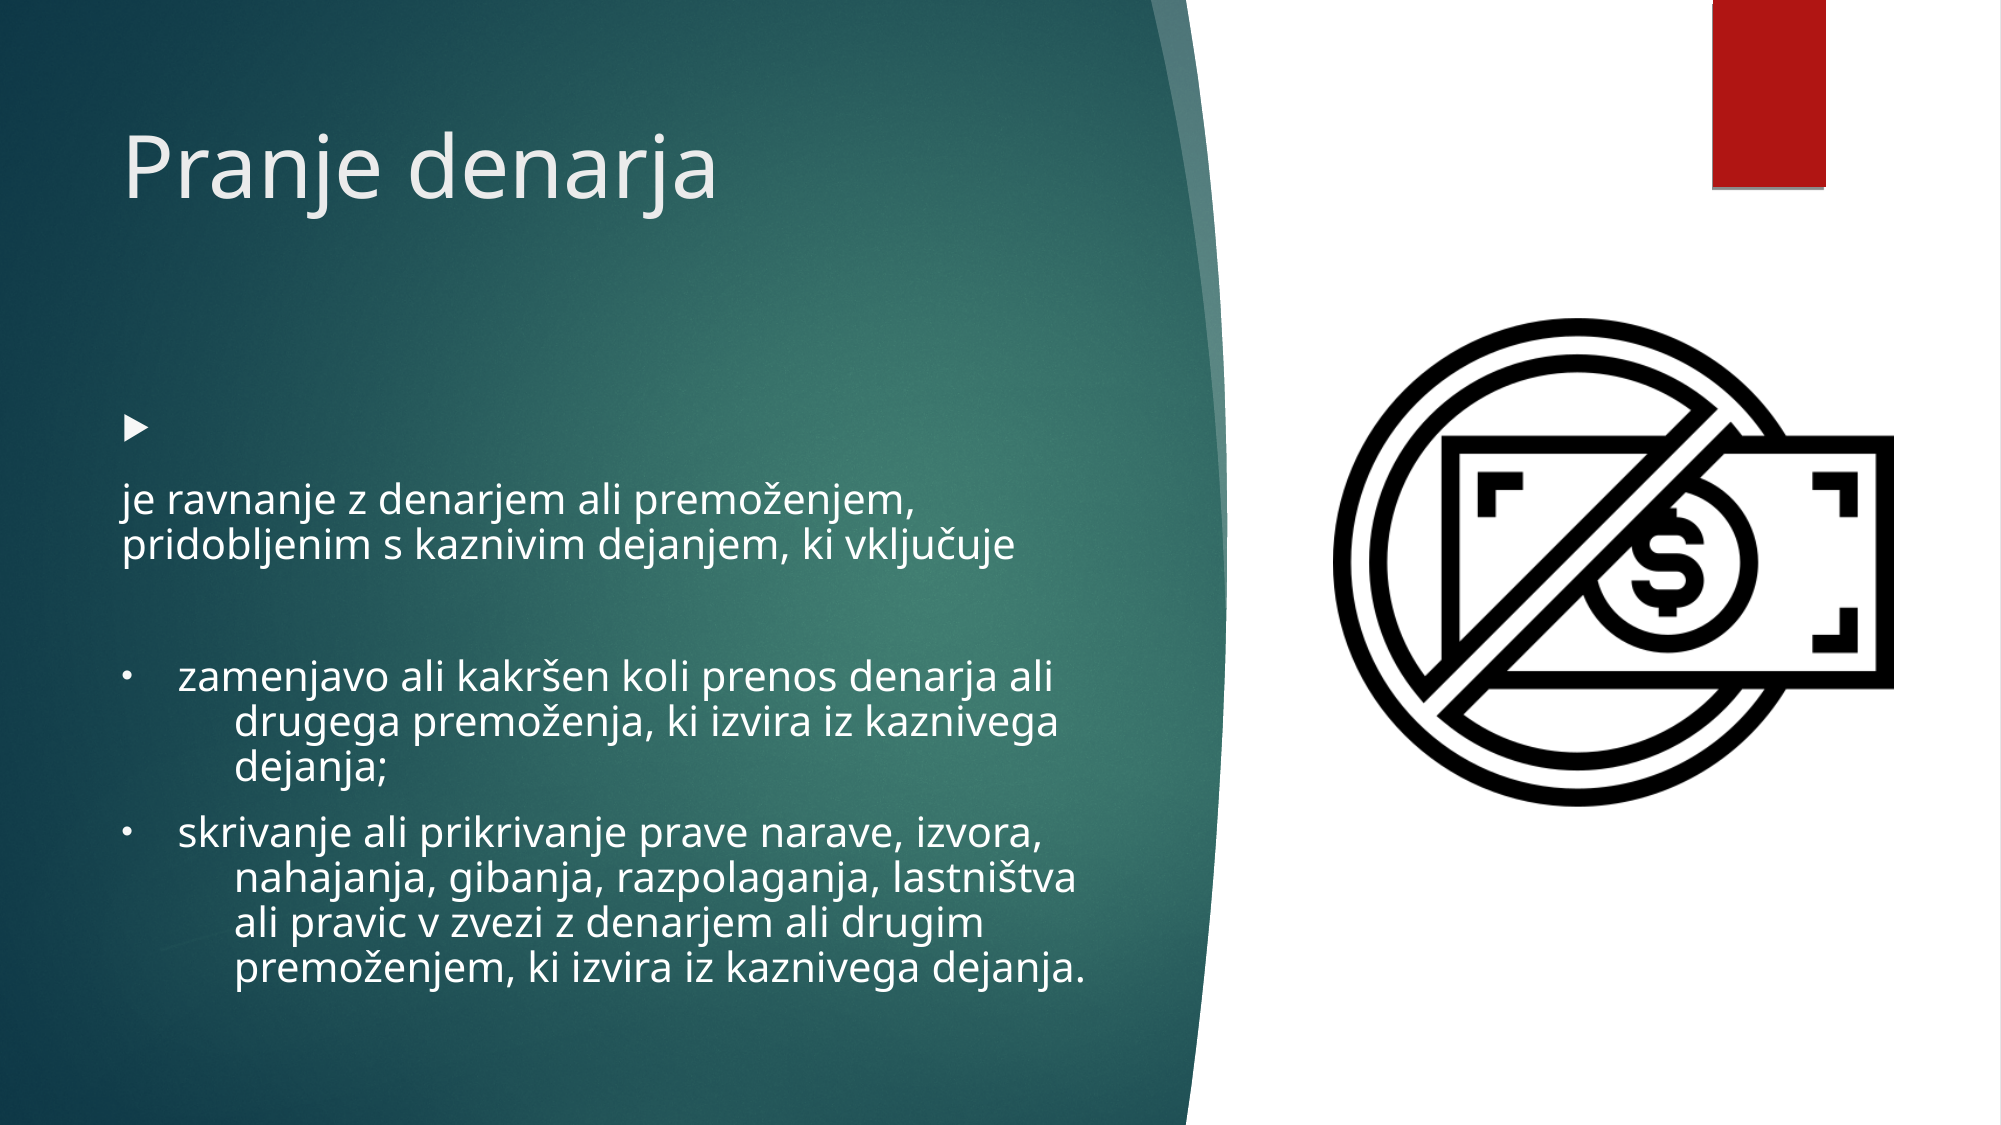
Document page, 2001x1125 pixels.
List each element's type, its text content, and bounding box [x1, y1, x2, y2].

text_box [0, 0, 2000, 1125]
list je ravnanje z denarjem ali premoženjem, pridobljenim s kaznivim dejanjem, ki vključuje zamenjavo ali kakršen koli prenos denarja ali drugega premoženja, ki izvira iz kaznivega dejanja; skrivanje ali prikrivanje prave narave, izvora, nahajanja, gibanja, razpolaganja, lastništva ali pravic v zvezi z denarjem ali drugim premoženjem, ki izvira iz kaznivega dejanja. [106, 399, 1122, 1021]
title Pranje denarja [106, 103, 1122, 370]
picture [1333, 282, 1894, 843]
